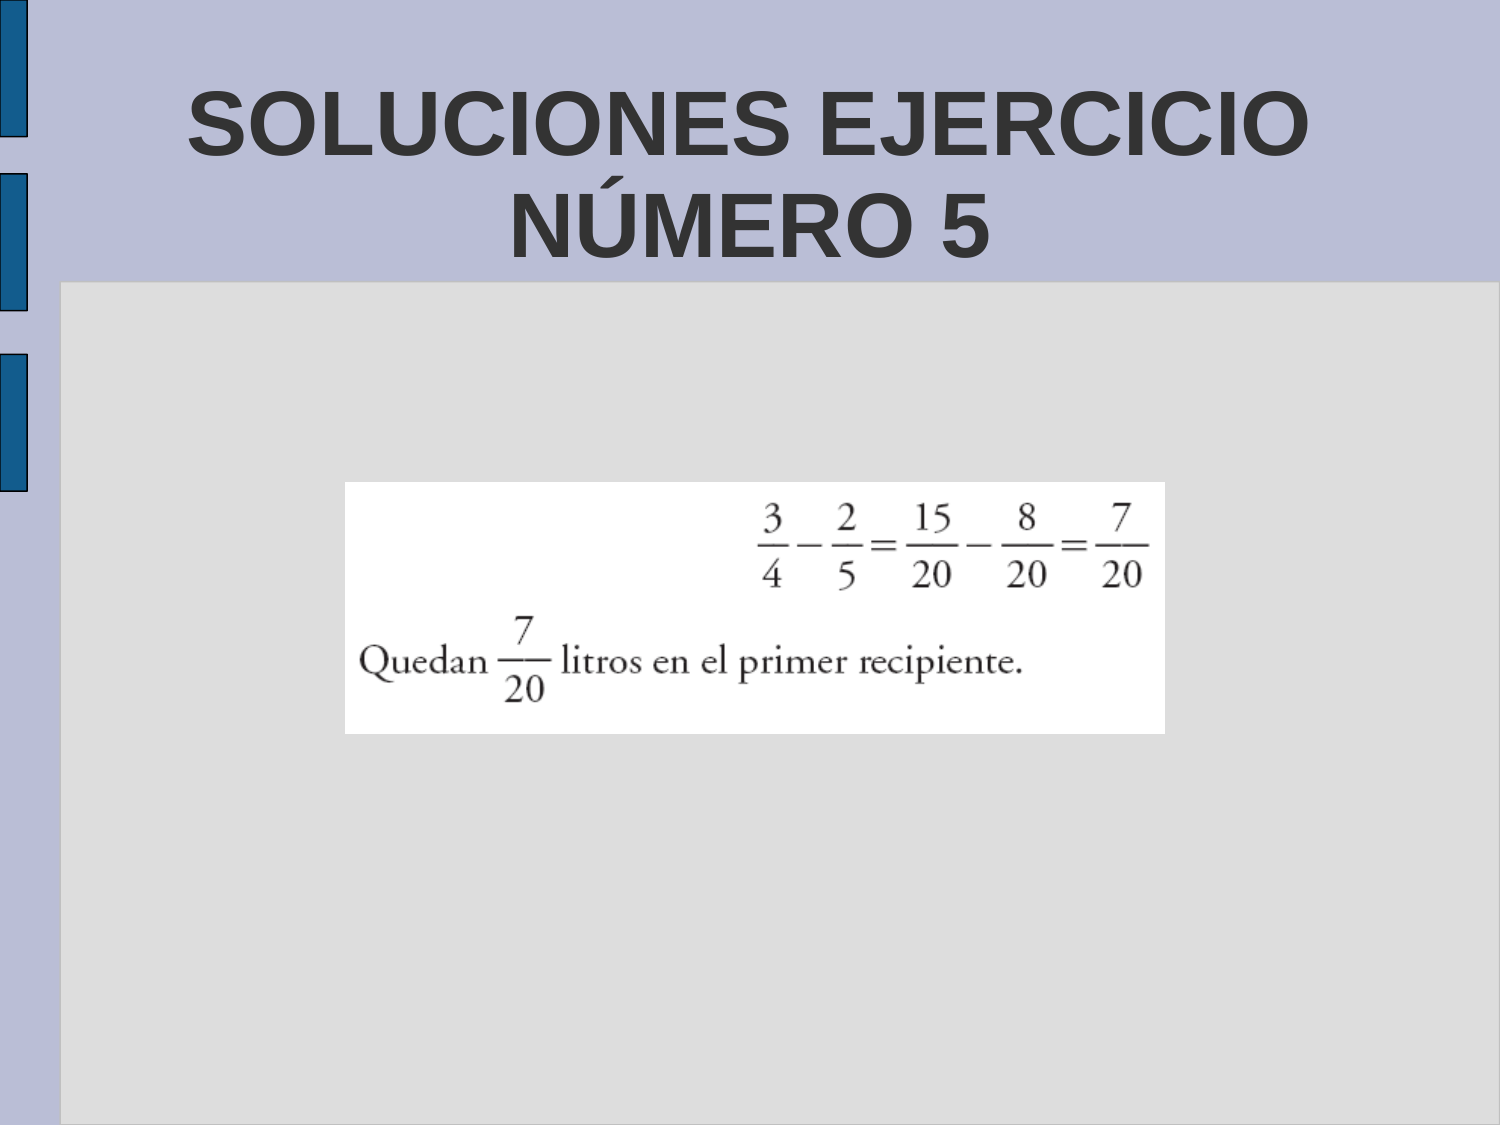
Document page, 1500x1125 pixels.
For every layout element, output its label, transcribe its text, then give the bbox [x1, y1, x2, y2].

title SOLUCIONES EJERCICIO NÚMERO 5 [110, 73, 1391, 279]
picture [345, 482, 1165, 734]
